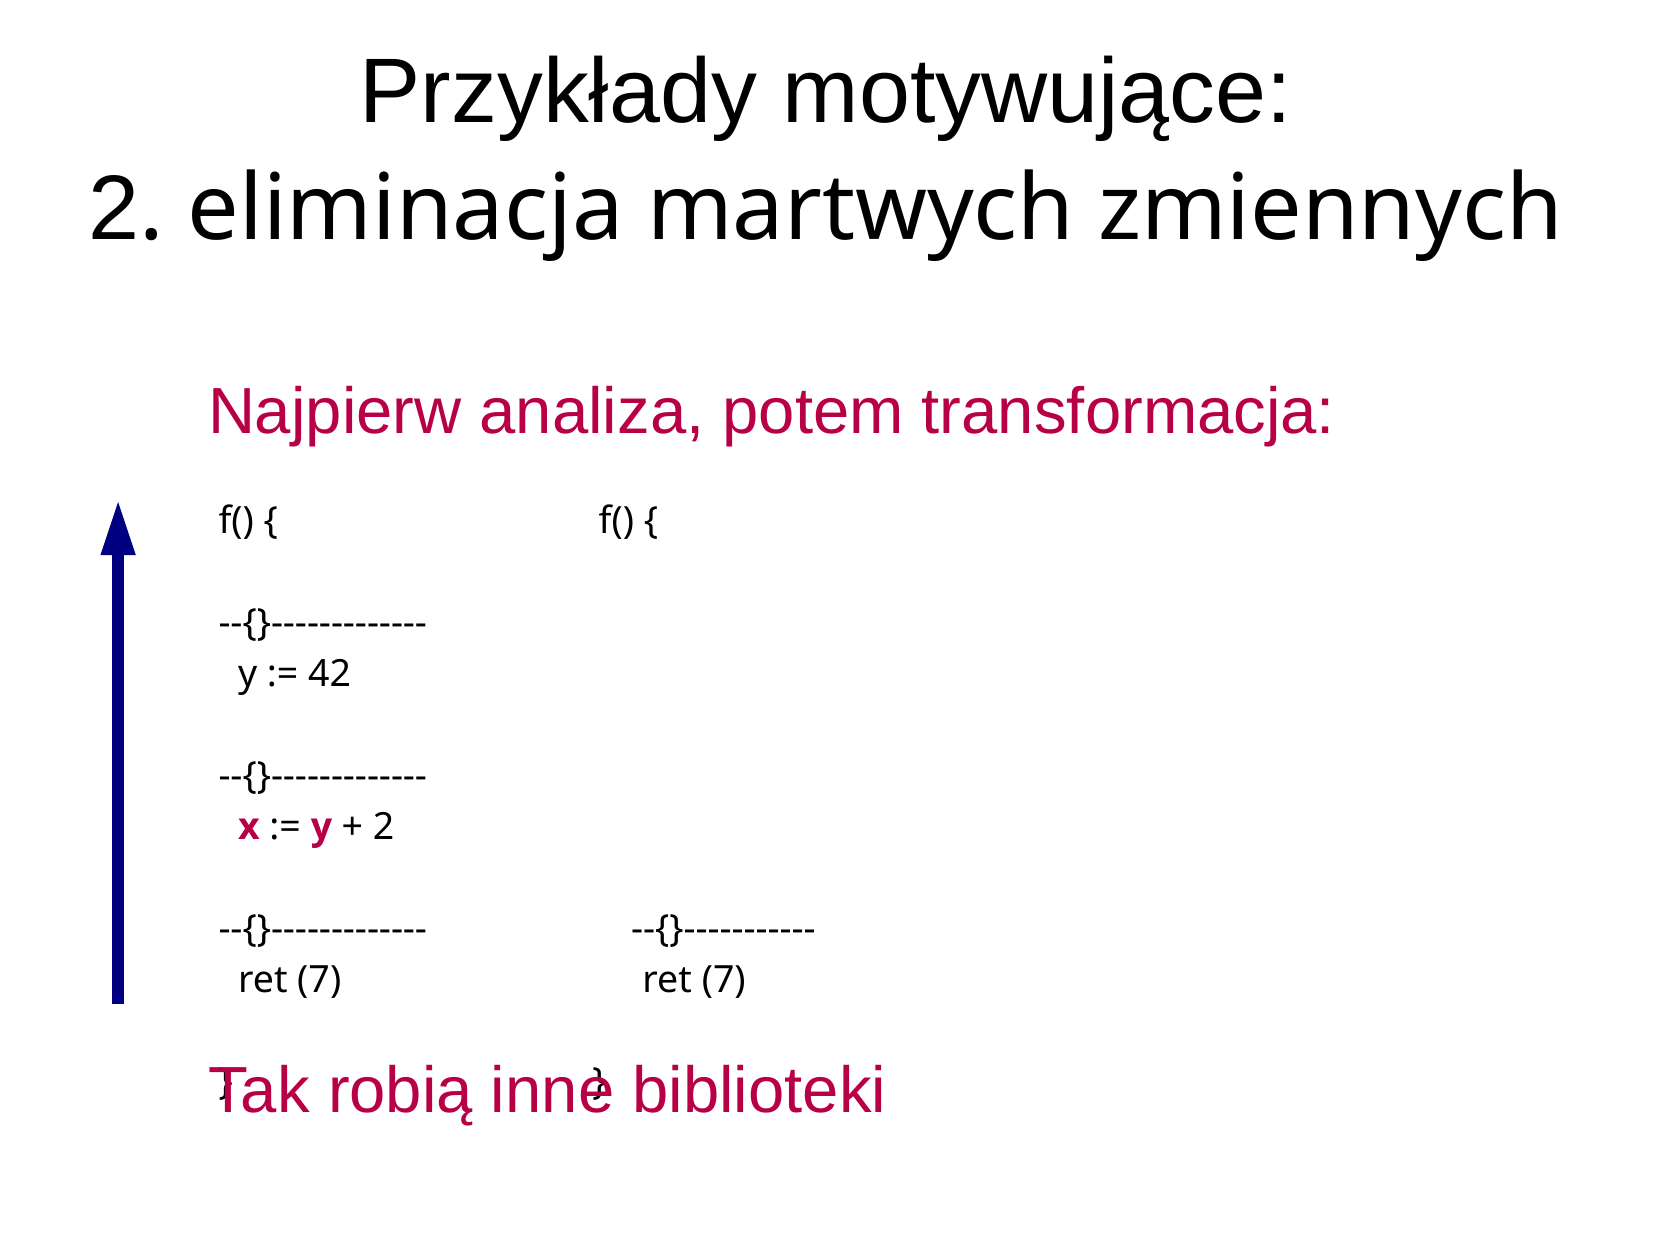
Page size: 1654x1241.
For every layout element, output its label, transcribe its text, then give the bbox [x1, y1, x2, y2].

text_box Najpierw analiza, potem transformacja: [193, 361, 1351, 502]
text_box f() { f() { --{}------------- y := 42 --{}------------- x := y + 2 --{}------------- --{}----------- ret (7) ret (7) } } [203, 486, 1512, 1067]
text_box Tak robią inne biblioteki [193, 1040, 901, 1182]
title Przykłady motywujące: 2. eliminacja martwych zmiennych [82, 40, 1571, 266]
